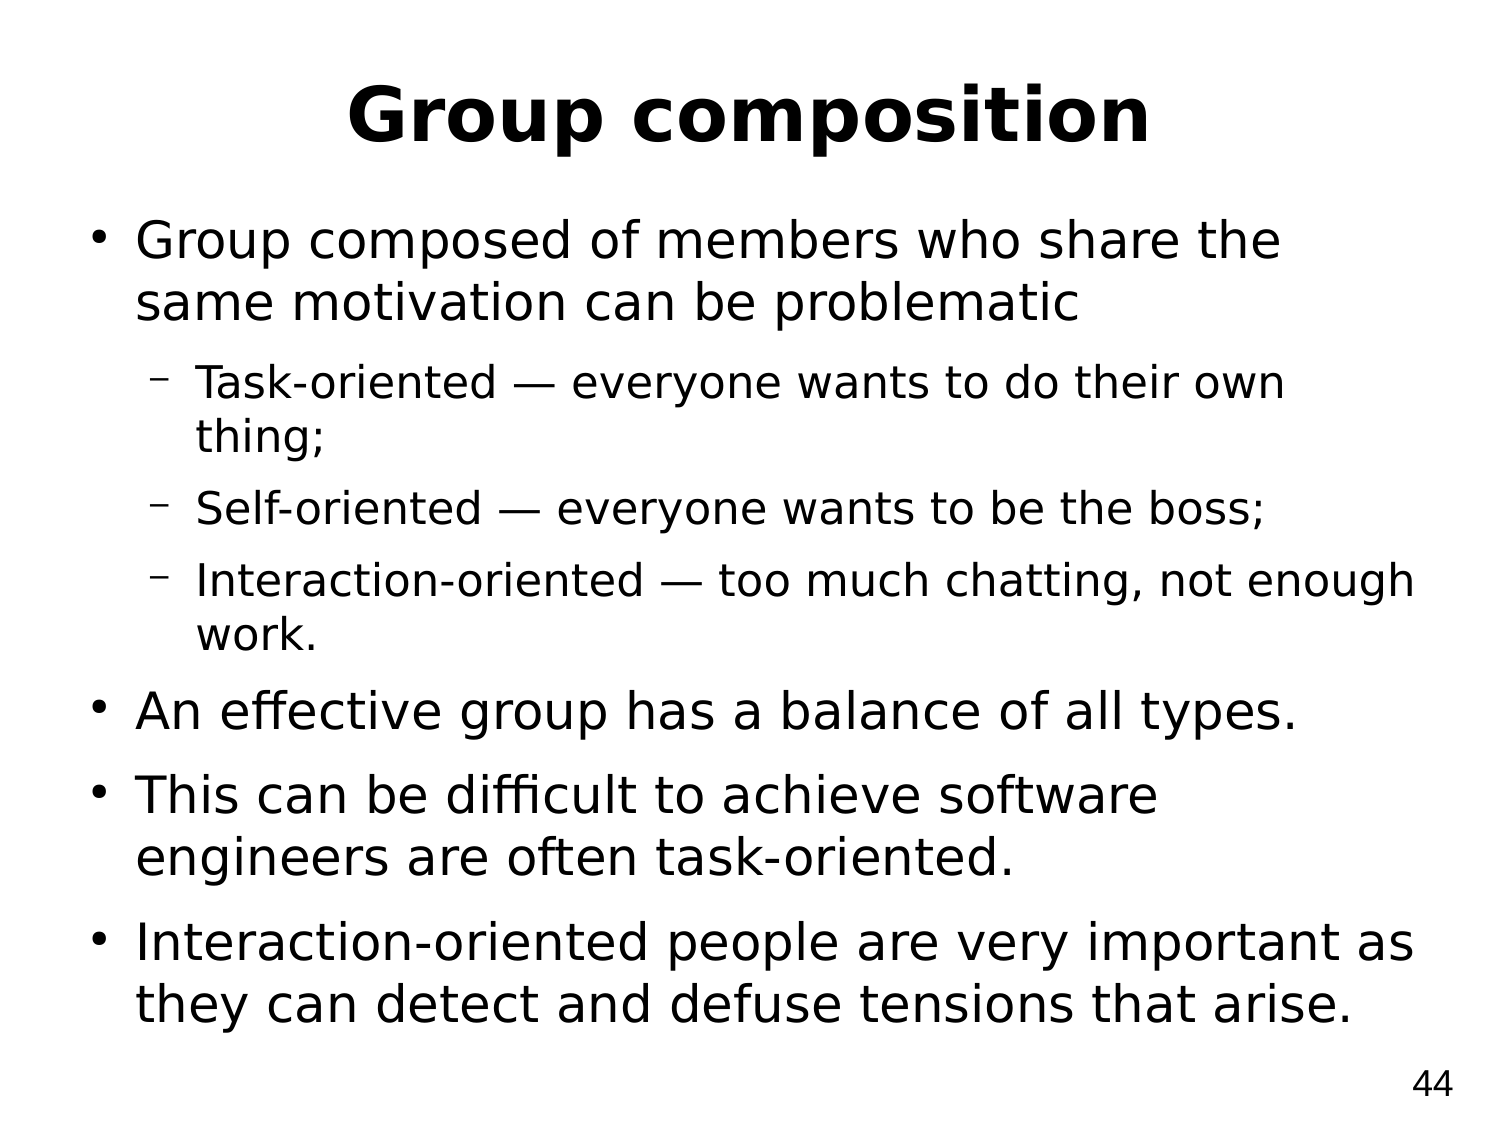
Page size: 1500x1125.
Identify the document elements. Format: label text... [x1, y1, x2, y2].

title Group composition [75, 44, 1425, 177]
list Group composed of members who share the same motivation can be problematic Task-oriented — everyone wants to do their own thing; Self-oriented — everyone wants to be the boss; Interaction-oriented — too much chatting, not enough work. An effective group has a balance of all types. This can be difficult to achieve software engineers are often task-oriented. Interaction-oriented people are very important as they can detect and defuse tensions that arise. [75, 206, 1425, 1093]
